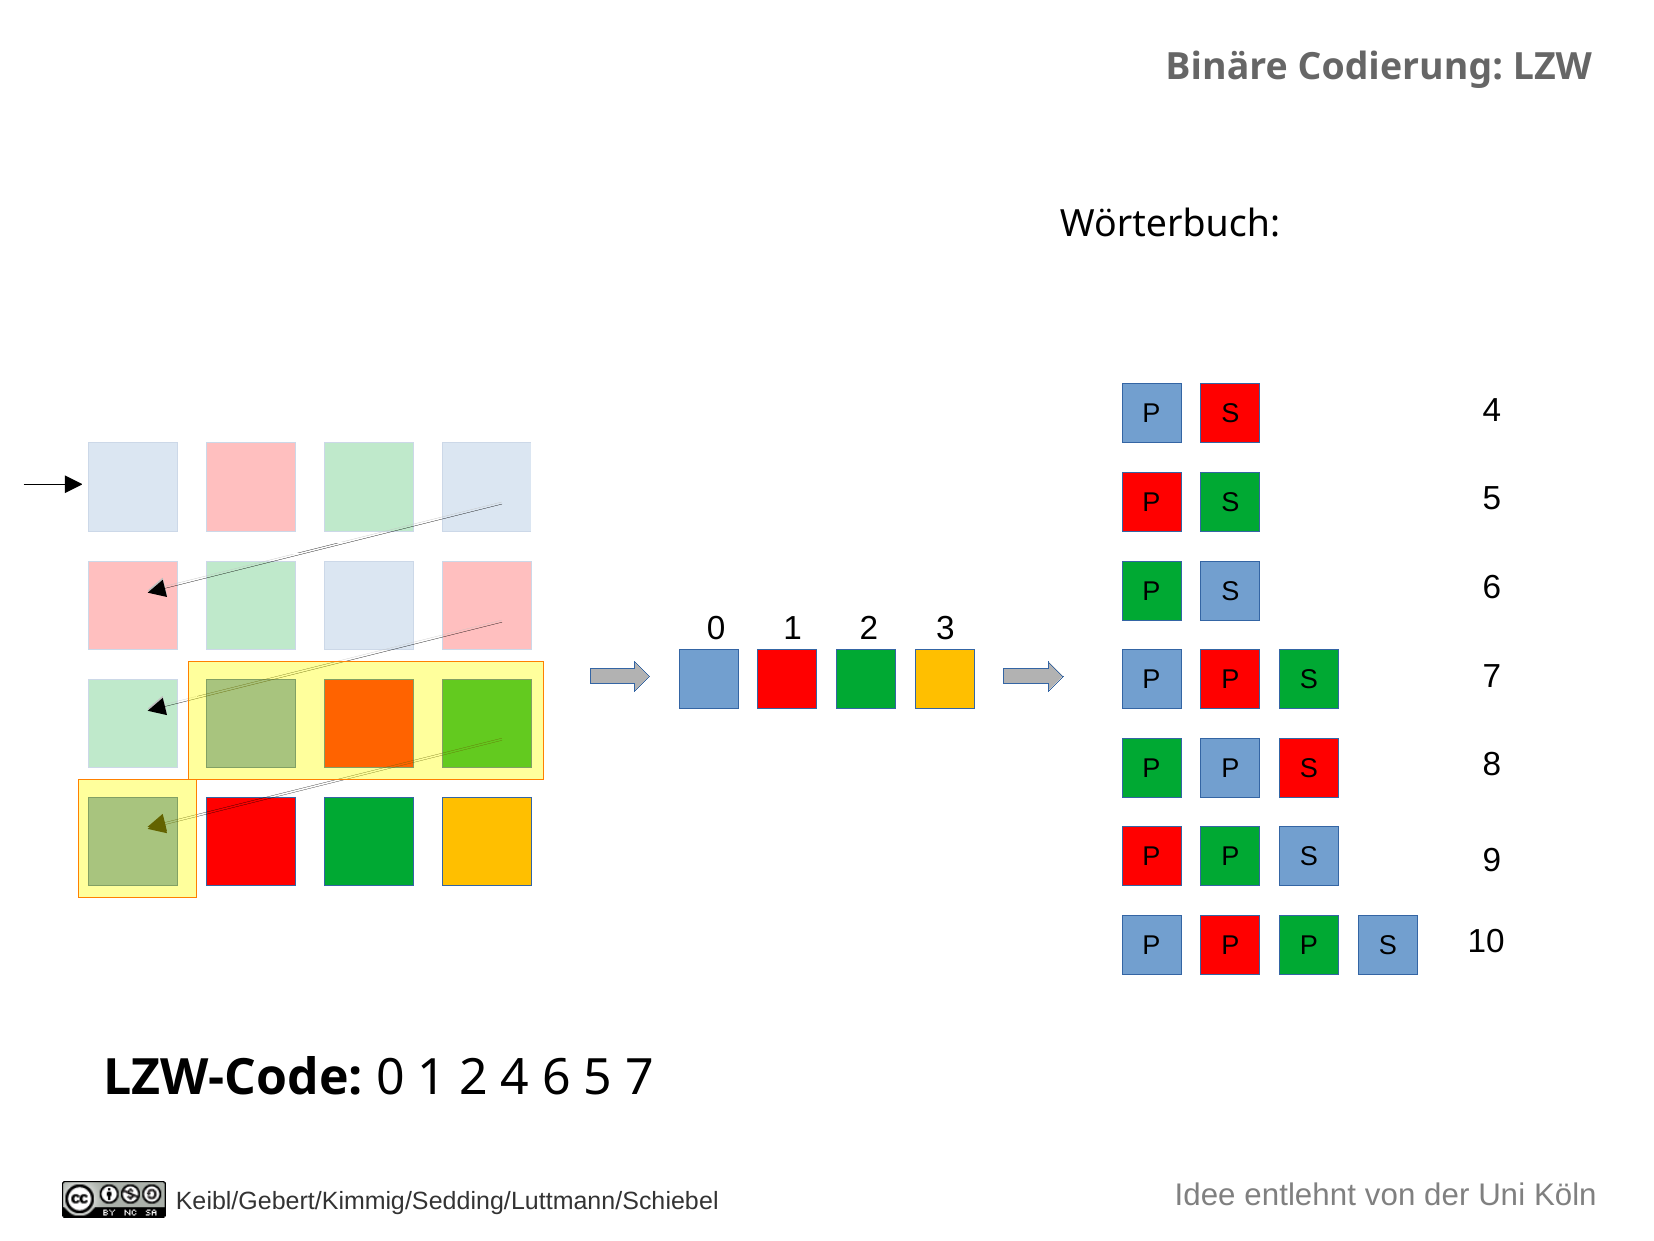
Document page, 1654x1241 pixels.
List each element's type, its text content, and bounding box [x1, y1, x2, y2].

text_box [71, 553, 554, 898]
text_box P [1200, 915, 1260, 975]
text_box 3 [921, 602, 960, 655]
text_box P [1122, 649, 1182, 709]
text_box P [1200, 826, 1260, 886]
text_box P [1200, 738, 1260, 798]
text_box [324, 797, 414, 886]
text_box S [1200, 472, 1260, 532]
text_box 1 [768, 602, 807, 655]
text_box Binäre Codierung: LZW [1150, 31, 1610, 83]
text_box [590, 661, 650, 692]
text_box 2 [844, 602, 884, 655]
text_box P [1122, 383, 1182, 443]
text_box Wörterbuch: [1045, 189, 1548, 246]
text_box 0 [692, 602, 731, 655]
picture [62, 1181, 166, 1218]
text_box 4 [1467, 383, 1506, 436]
text_box [442, 797, 532, 886]
text_box P [1279, 915, 1339, 975]
text_box P [1122, 826, 1182, 886]
text_box 5 [1467, 472, 1506, 525]
text_box Idee entlehnt von der Uni Köln [1145, 1169, 1613, 1219]
text_box P [1122, 561, 1182, 621]
text_box [1003, 661, 1064, 692]
text_box [206, 797, 262, 811]
text_box [757, 649, 817, 709]
text_box P [1122, 472, 1182, 532]
text_box [82, 434, 532, 543]
text_box [915, 649, 975, 709]
text_box [679, 649, 739, 709]
text_box P [1200, 649, 1260, 709]
text_box 8 [1467, 738, 1506, 791]
text_box S [1200, 561, 1260, 621]
text_box [836, 649, 896, 709]
text_box LZW-Code: 0 1 2 4 6 5 7 [88, 1033, 1565, 1105]
text_box 6 [1467, 561, 1506, 613]
text_box S [1279, 649, 1339, 709]
text_box 10 [1452, 915, 1536, 975]
text_box S [1200, 383, 1260, 443]
text_box P [1122, 915, 1182, 975]
text_box P [1122, 738, 1182, 798]
text_box 7 [1467, 649, 1506, 702]
text_box S [1279, 826, 1339, 886]
text_box S [1279, 738, 1339, 798]
text_box 9 [1467, 833, 1506, 886]
text_box S [1358, 915, 1418, 975]
text_box [206, 797, 296, 886]
